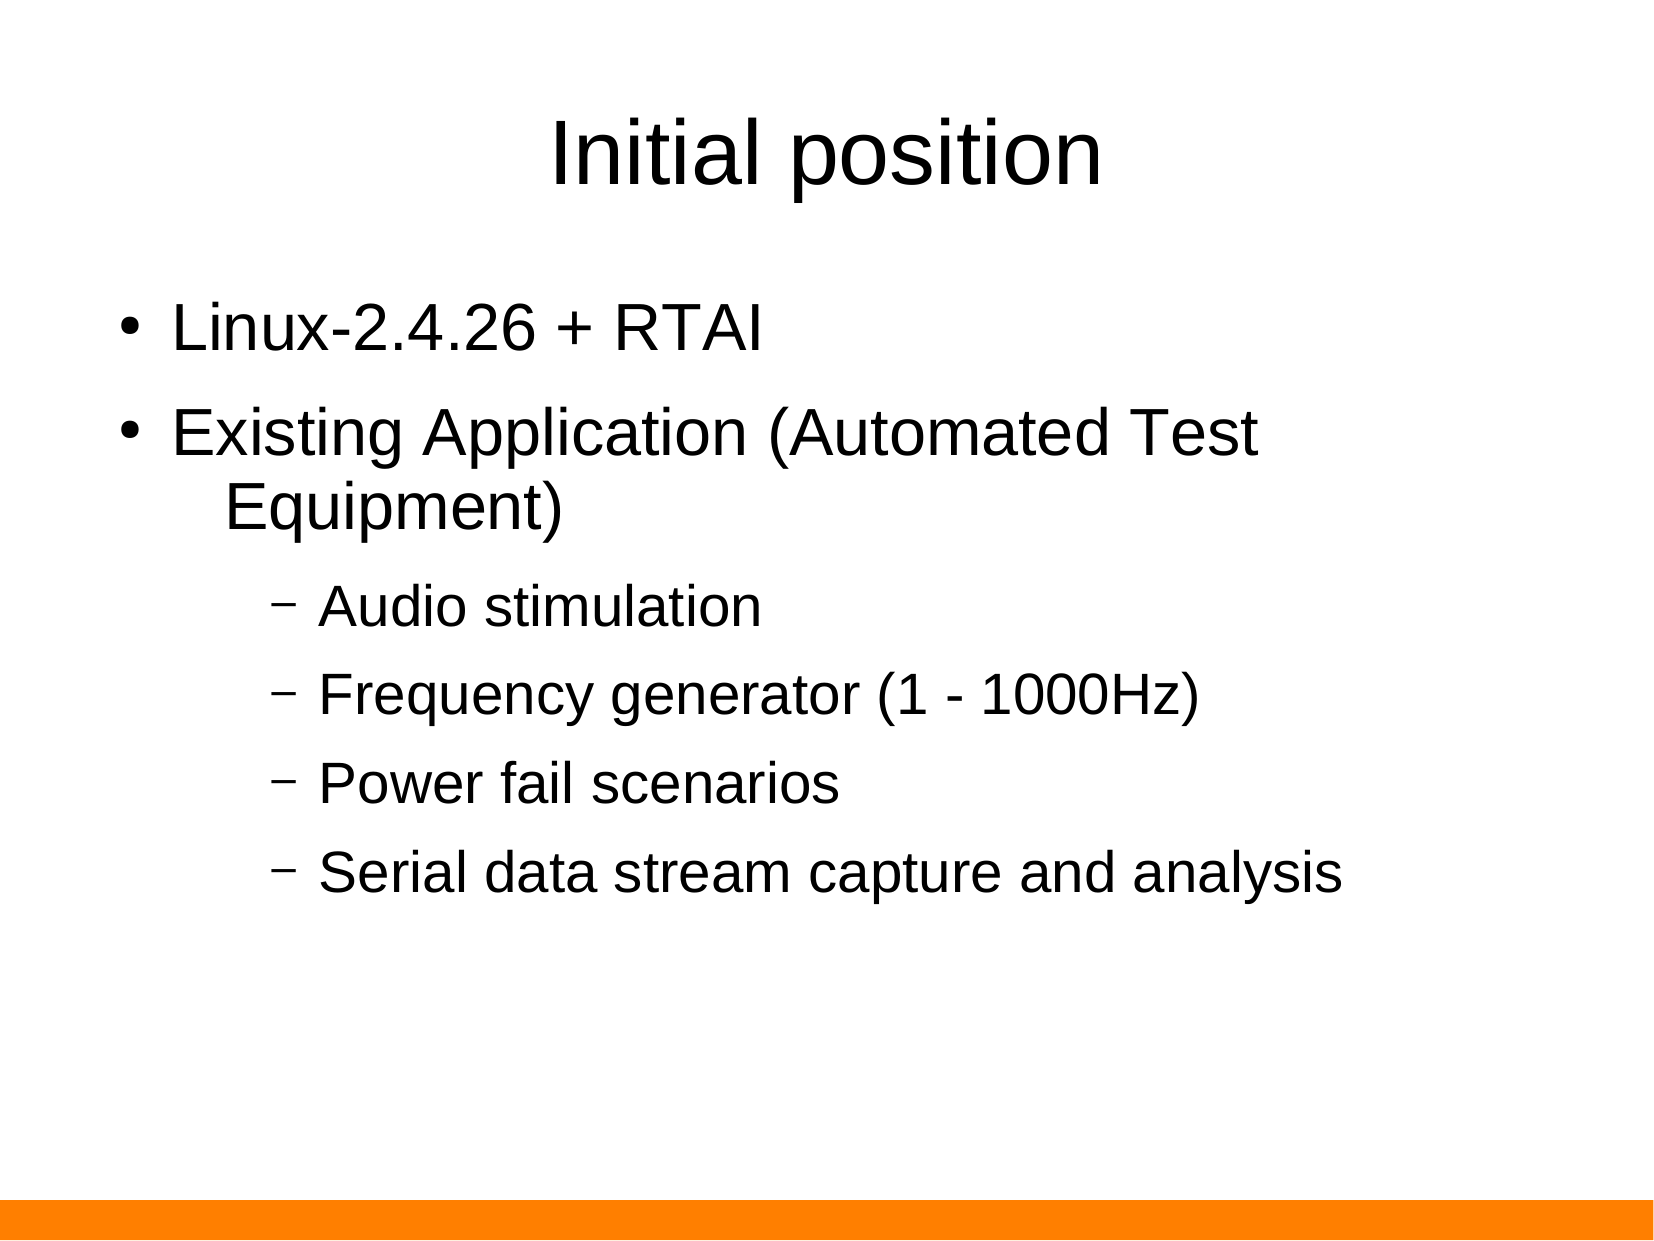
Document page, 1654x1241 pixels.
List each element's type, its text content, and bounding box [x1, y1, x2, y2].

text_box [0, 1200, 1654, 1241]
list Linux-2.4.26 + RTAI Existing Application (Automated Test Equipment) Audio stimulation Frequency generator (1 - 1000Hz) Power fail scenarios Serial data stream capture and analysis [82, 290, 1571, 1109]
title Initial position [82, 49, 1571, 257]
